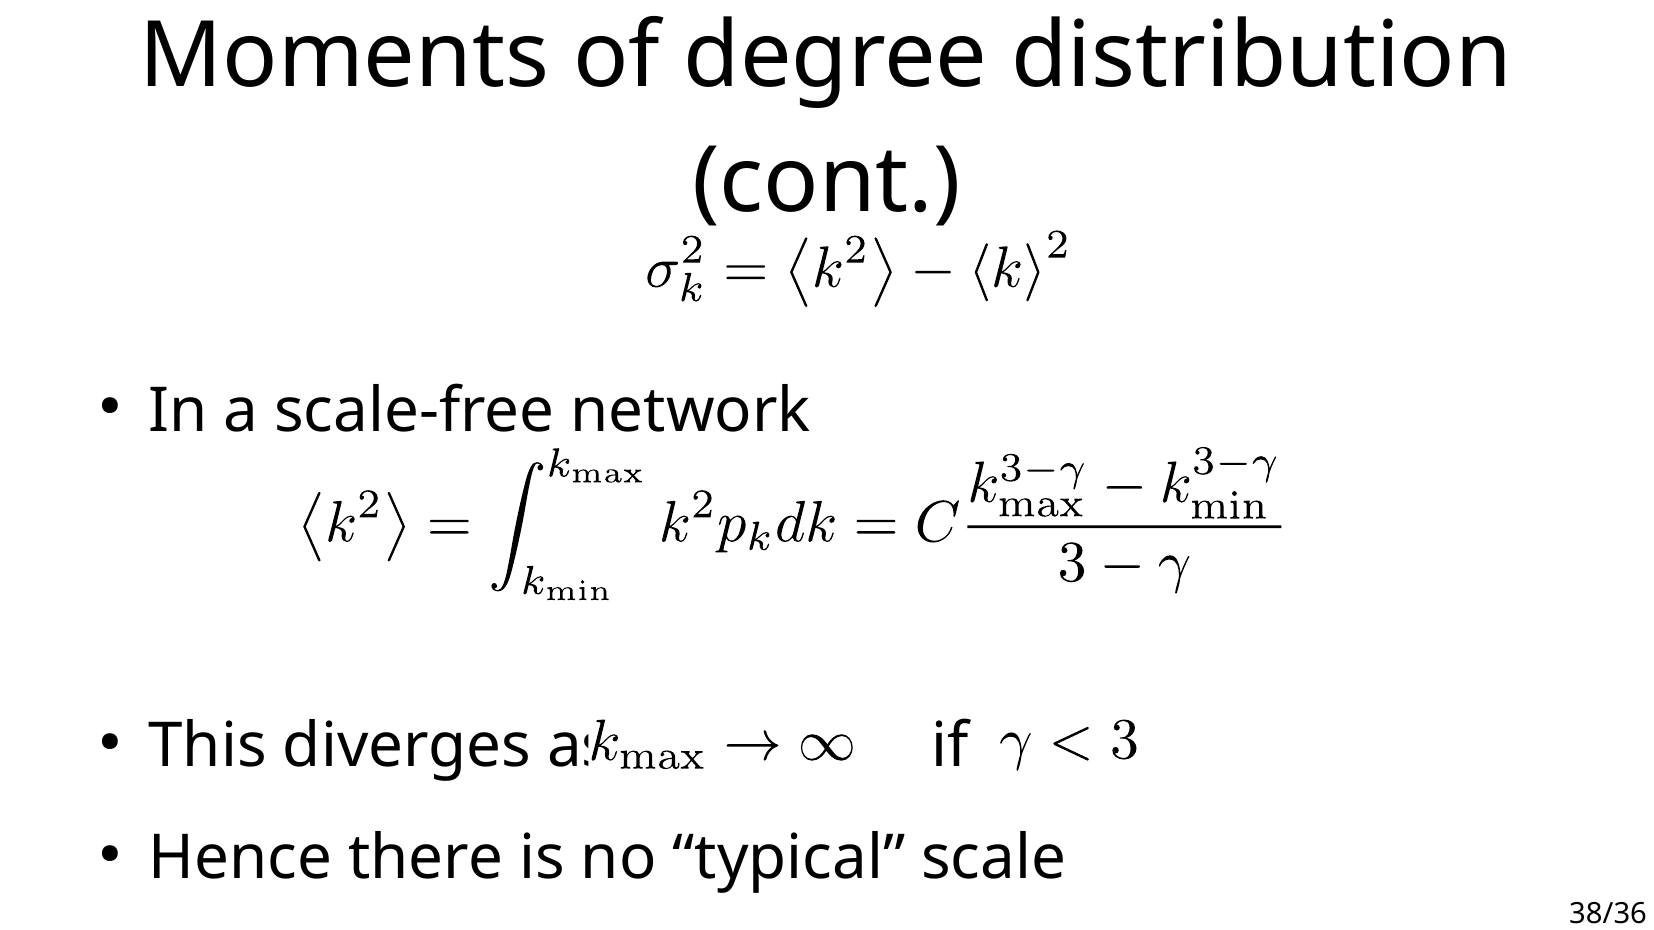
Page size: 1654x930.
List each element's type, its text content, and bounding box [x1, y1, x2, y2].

text_box [588, 719, 856, 770]
title Moments of degree distribution (cont.) [82, 1, 1571, 225]
text_box [297, 446, 1282, 601]
text_box [999, 719, 1139, 771]
text_box [645, 230, 1070, 308]
list In a scale-free network This diverges as if Hence there is no “typical” scale [82, 252, 1571, 901]
